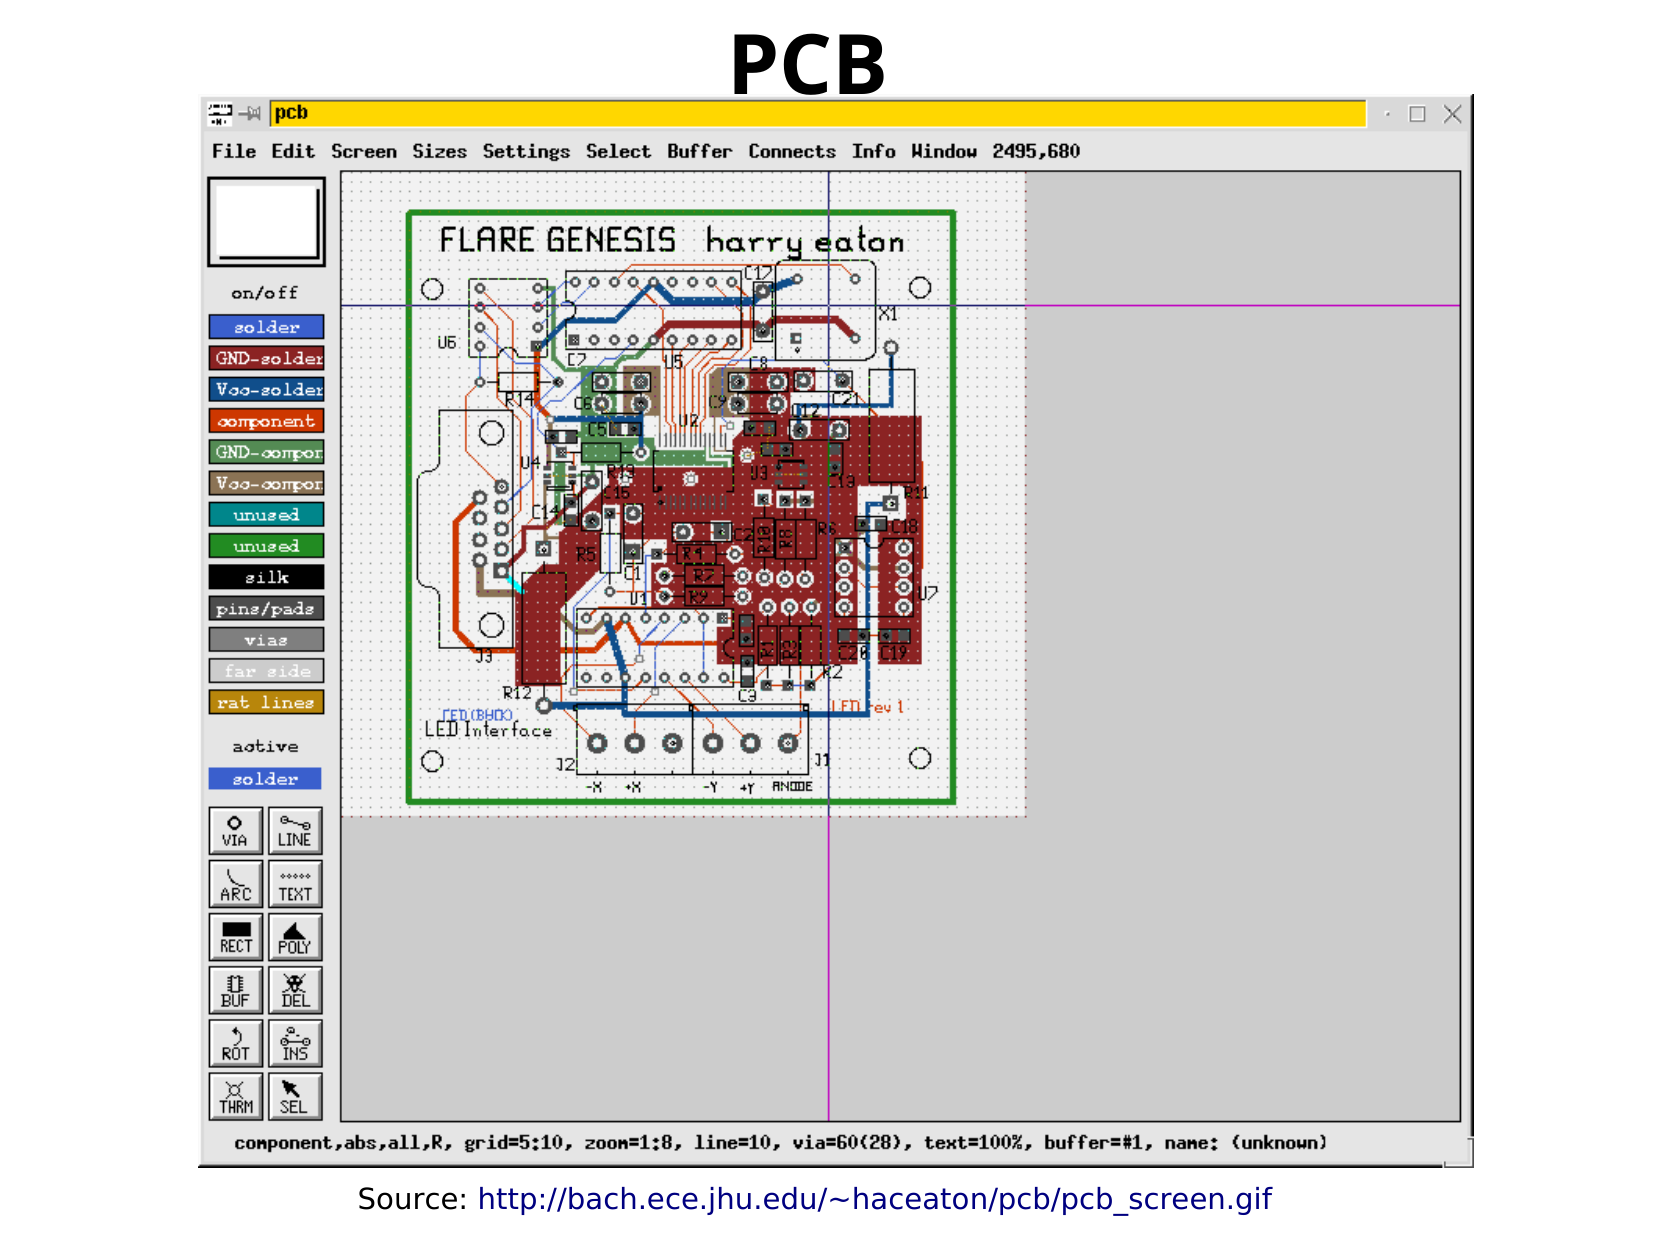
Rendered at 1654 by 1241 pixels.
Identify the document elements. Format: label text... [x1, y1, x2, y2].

text_box PCB [727, 5, 942, 113]
picture [198, 94, 1474, 1168]
text_box Source: http://bach.ece.jhu.edu/~haceaton/pcb/pcb_screen.gif [357, 1181, 1346, 1220]
